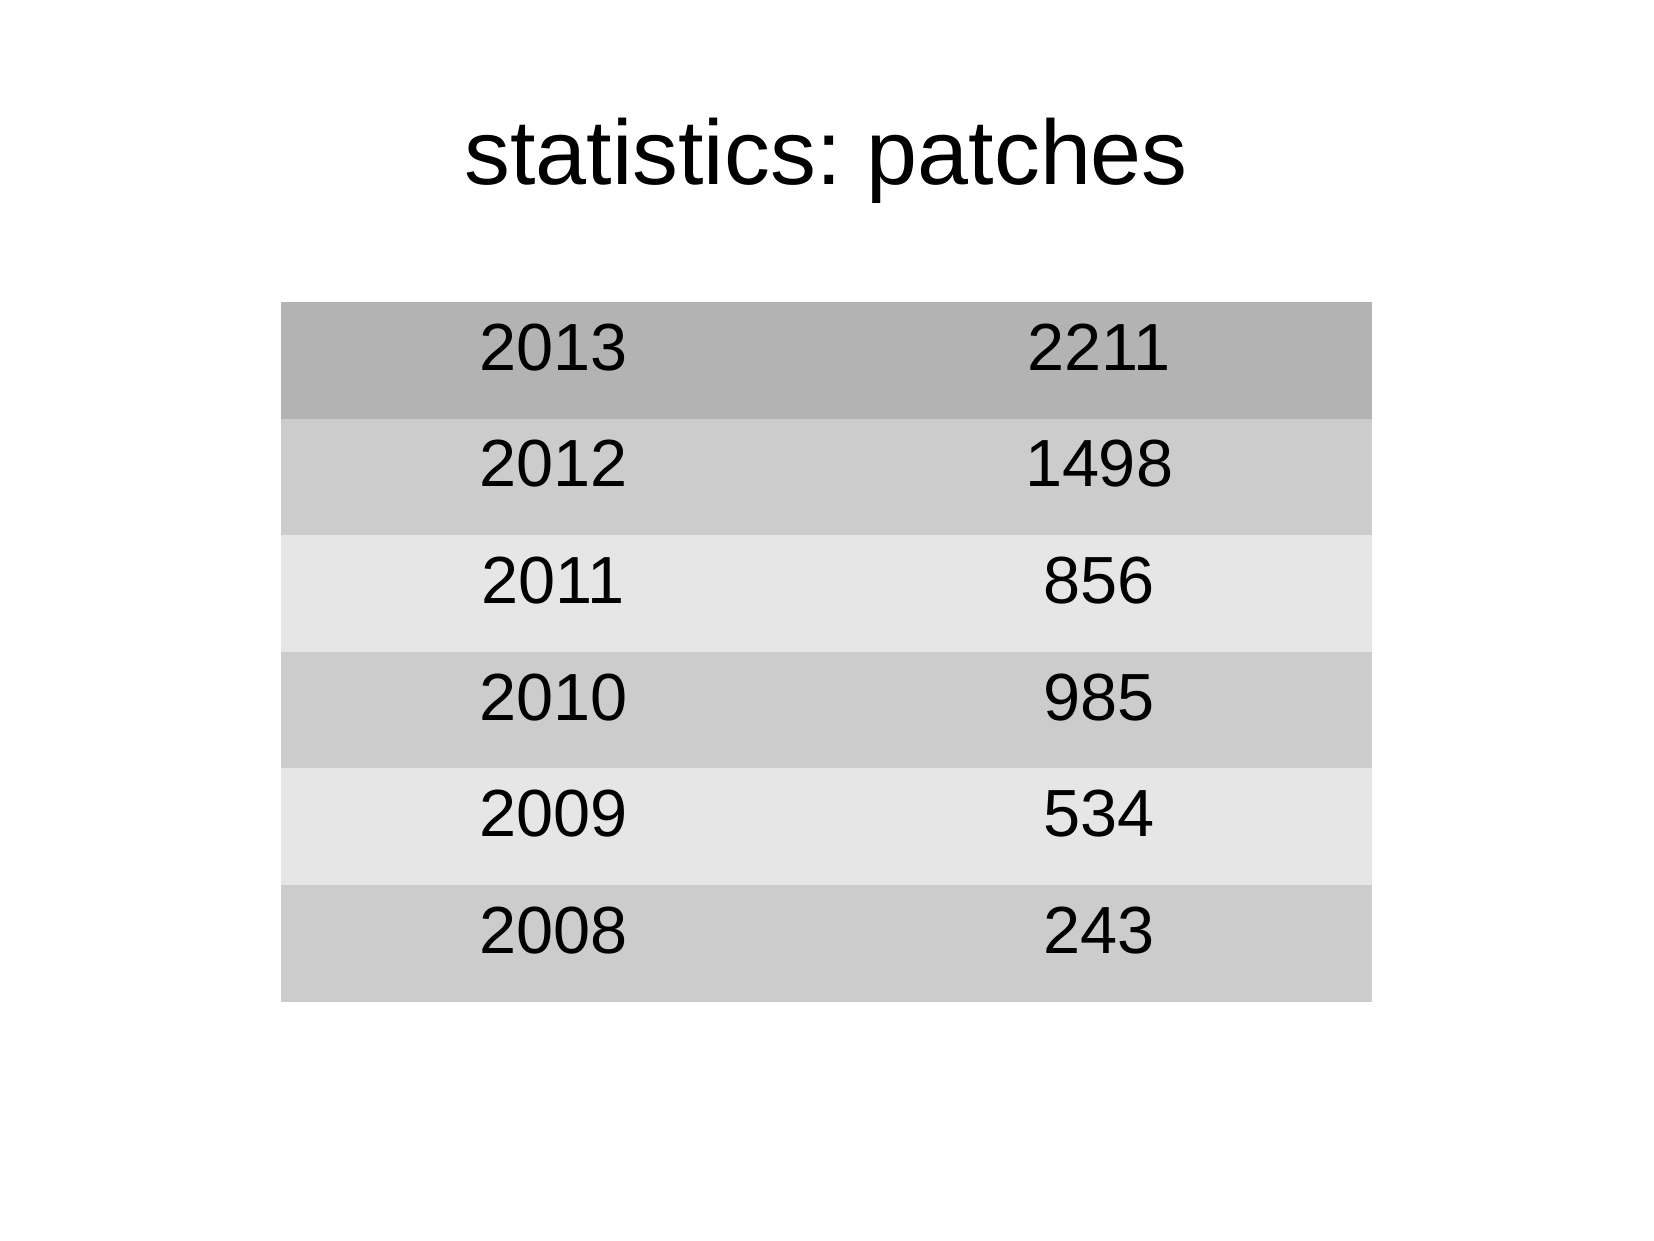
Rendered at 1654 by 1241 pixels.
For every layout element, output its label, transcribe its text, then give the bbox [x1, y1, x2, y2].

table_header 2211 [826, 302, 1372, 419]
table_cell 2009 [281, 768, 826, 885]
table_cell 985 [826, 652, 1372, 768]
table_cell 2012 [281, 419, 826, 535]
table_cell 2011 [281, 535, 826, 652]
table_cell 856 [826, 535, 1372, 652]
title statistics: patches [82, 49, 1571, 257]
table_cell 534 [826, 768, 1372, 885]
table_cell 1498 [826, 419, 1372, 535]
table_cell 243 [826, 885, 1372, 1002]
table_header 2013 [281, 302, 826, 419]
table_cell 2008 [281, 885, 826, 1002]
table_cell 2010 [281, 652, 826, 768]
